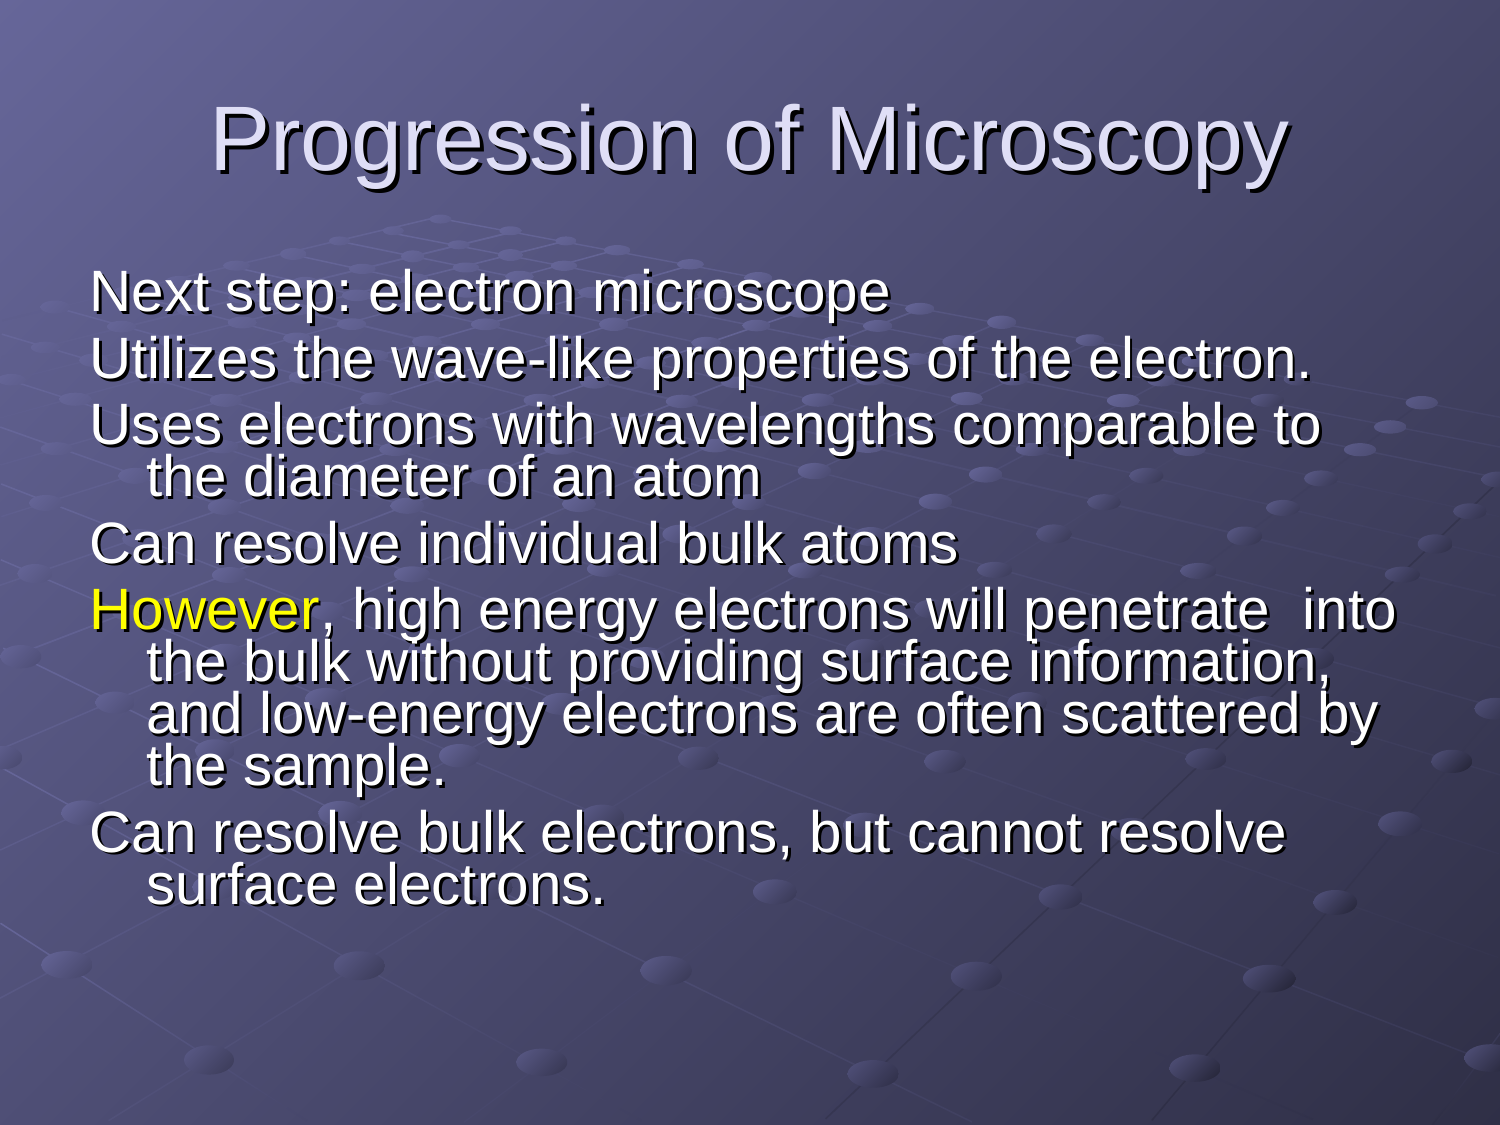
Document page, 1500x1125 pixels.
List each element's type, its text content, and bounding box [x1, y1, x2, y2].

list Next step: electron microscope Utilizes the wave-like properties of the electron. Uses electrons with wavelengths comparable to the diameter of an atom Can resolve individual bulk atoms However, high energy electrons will penetrate into the bulk without providing surface information, and low-energy electrons are often scattered by the sample. Can resolve bulk electrons, but cannot resolve surface electrons. [75, 262, 1426, 1007]
title Progression of Microscopy [75, 45, 1426, 233]
